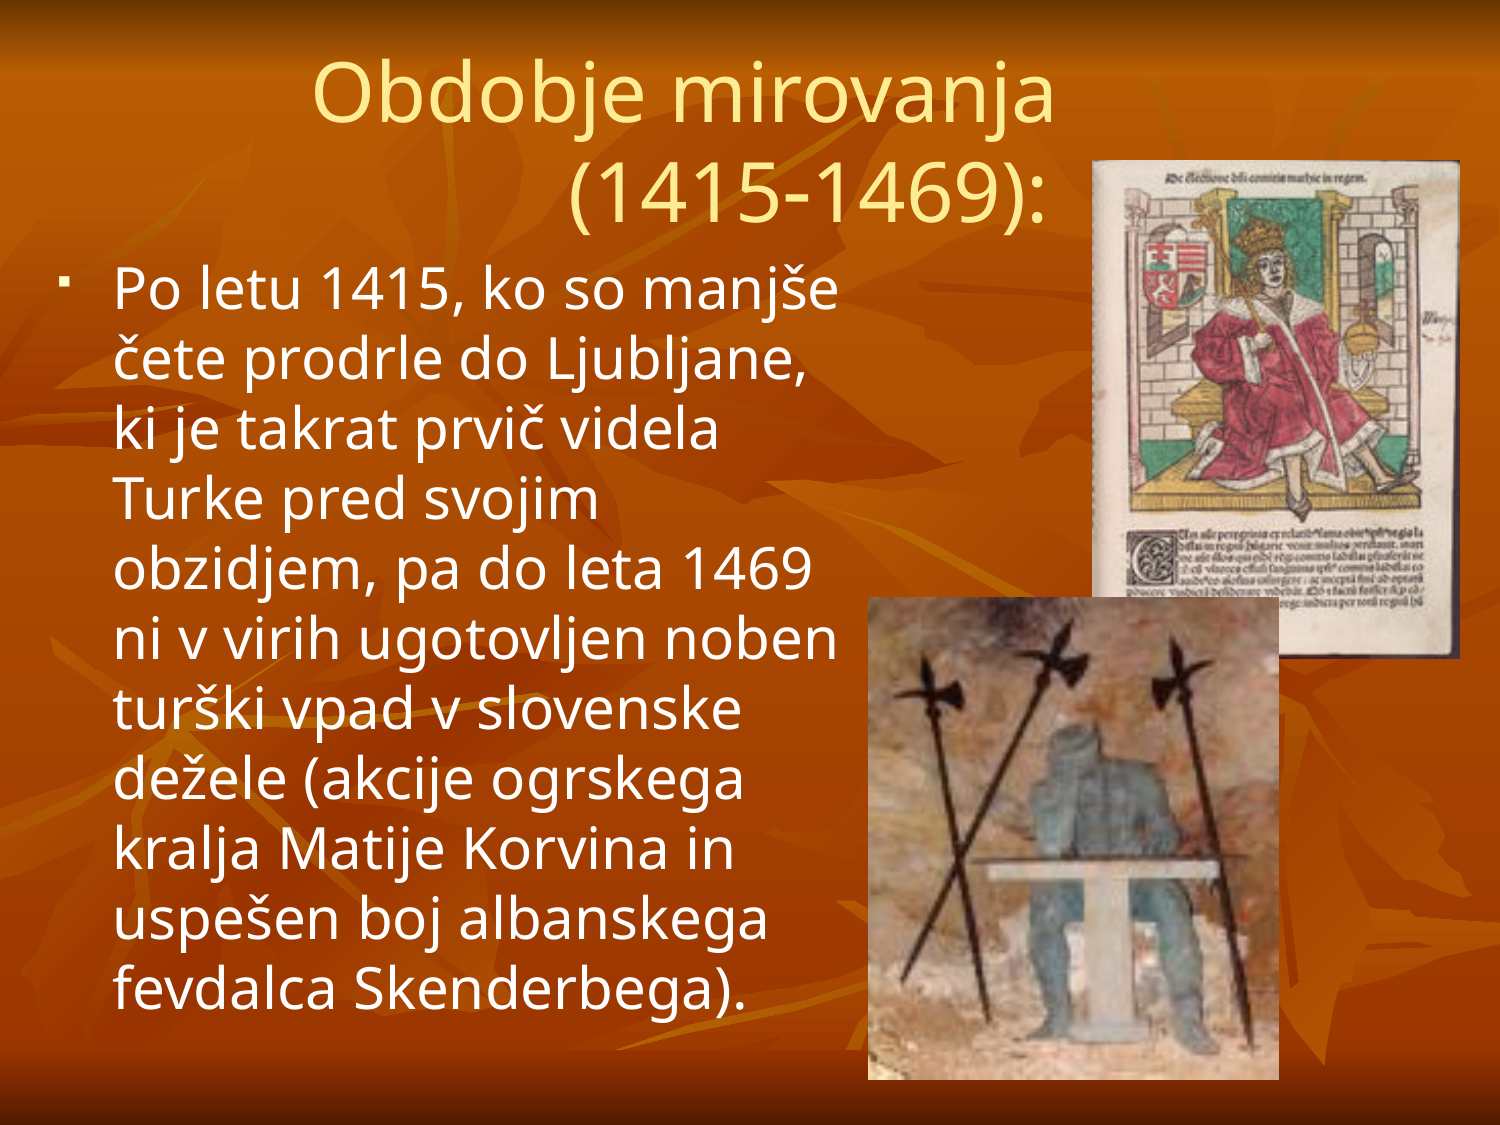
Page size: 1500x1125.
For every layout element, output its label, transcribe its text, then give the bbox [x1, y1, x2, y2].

picture [868, 160, 1460, 1080]
list Po letu 1415, ko so manjše čete prodrle do Ljubljane, ki je takrat prvič videla Turke pred svojim obzidjem, pa do leta 1469 ni v virih ugotovljen noben turški vpad v slovenske dežele (akcije ogrskega kralja Matije Korvina in uspešen boj albanskega fevdalca Skenderbega). [41, 243, 868, 987]
title Obdobje mirovanja (14151469): [75, 45, 1425, 234]
